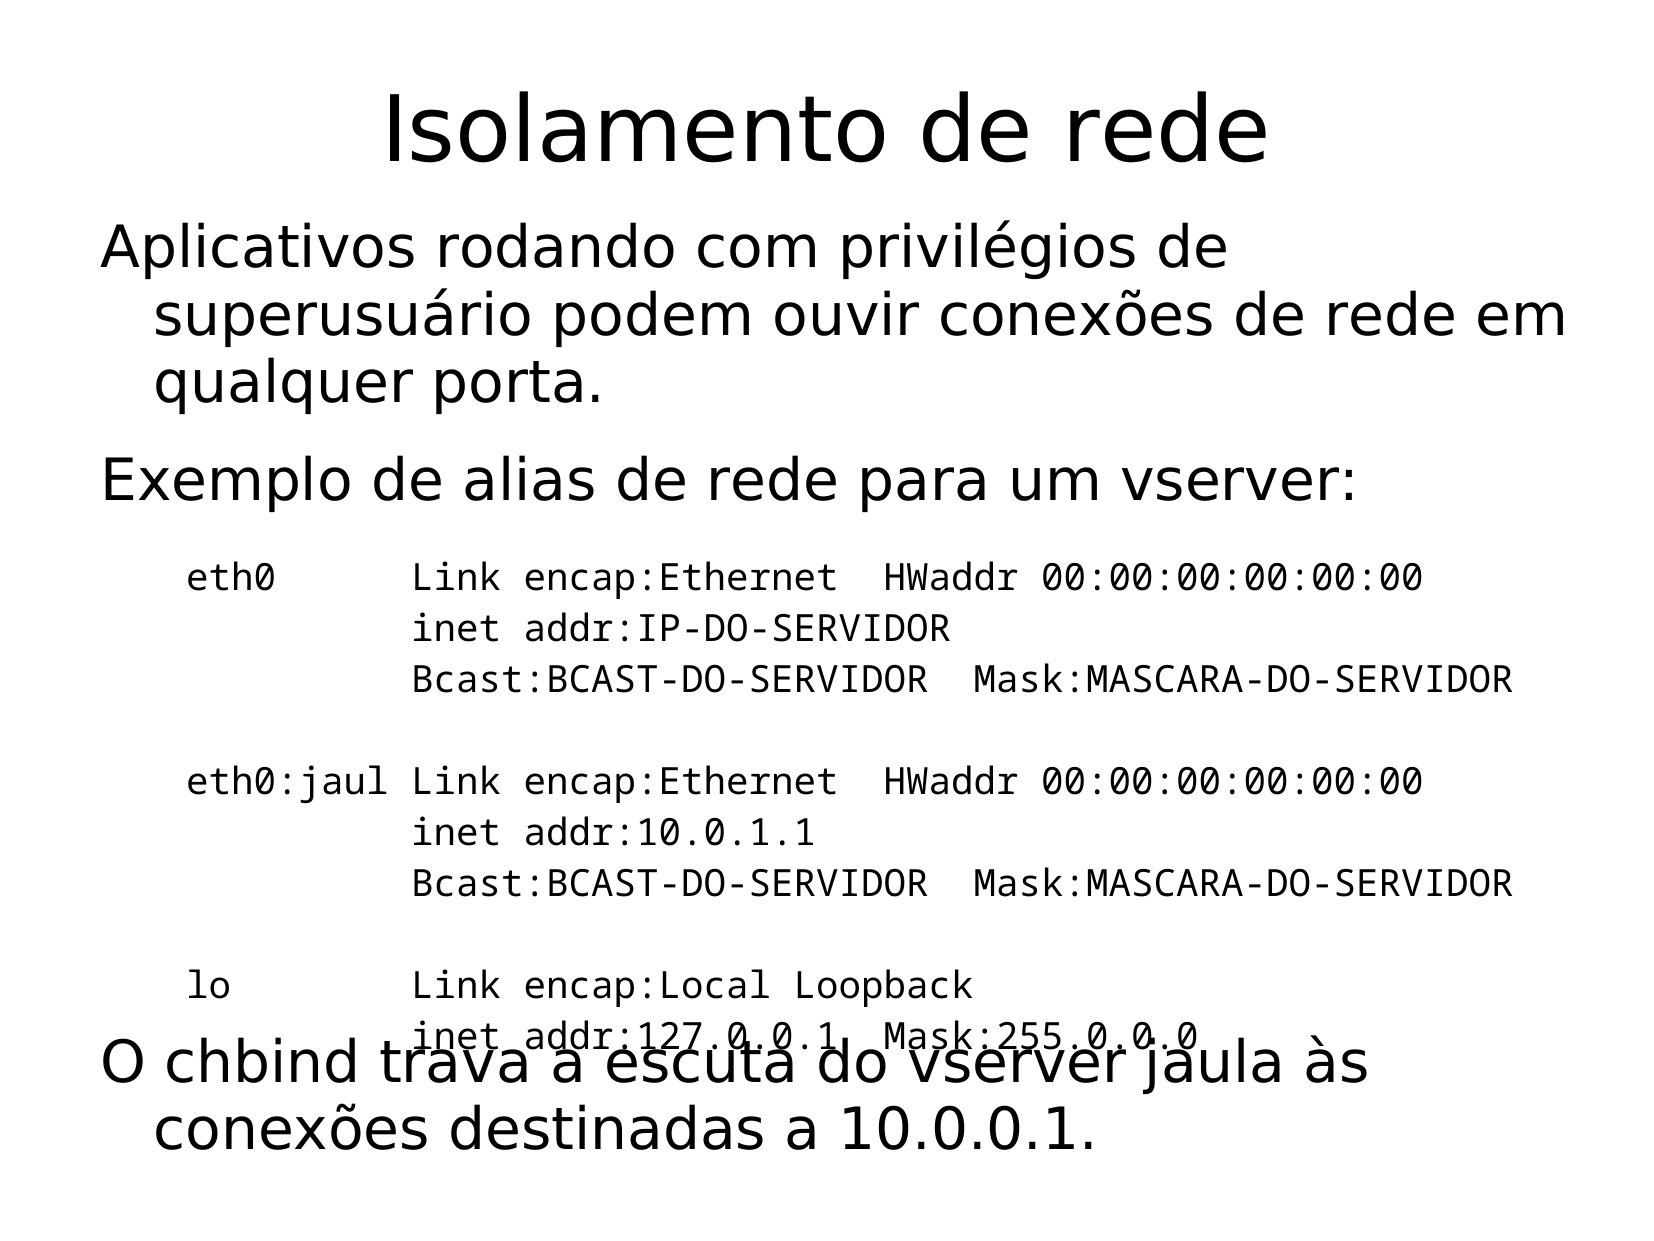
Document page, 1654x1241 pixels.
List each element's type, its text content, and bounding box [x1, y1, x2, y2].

text_box eth0 Link encap:Ethernet HWaddr 00:00:00:00:00:00 inet addr:IP-DO-SERVIDOR Bcast:BCAST-DO-SERVIDOR Mask:MASCARA-DO-SERVIDOR eth0:jaul Link encap:Ethernet HWaddr 00:00:00:00:00:00 inet addr:10.0.1.1 Bcast:BCAST-DO-SERVIDOR Mask:MASCARA-DO-SERVIDOR lo Link encap:Local Loopback inet addr:127.0.0.1 Mask:255.0.0.0 [171, 543, 1530, 1028]
list O chbind trava a escuta do vserver jaula às conexões destinadas a 10.0.0.1. [82, 1028, 1571, 1176]
title Isolamento de rede [82, 25, 1571, 213]
list Aplicativos rodando com privilégios de superusuário podem ouvir conexões de rede em qualquer porta. Exemplo de alias de rede para um vserver: [82, 213, 1571, 1028]
